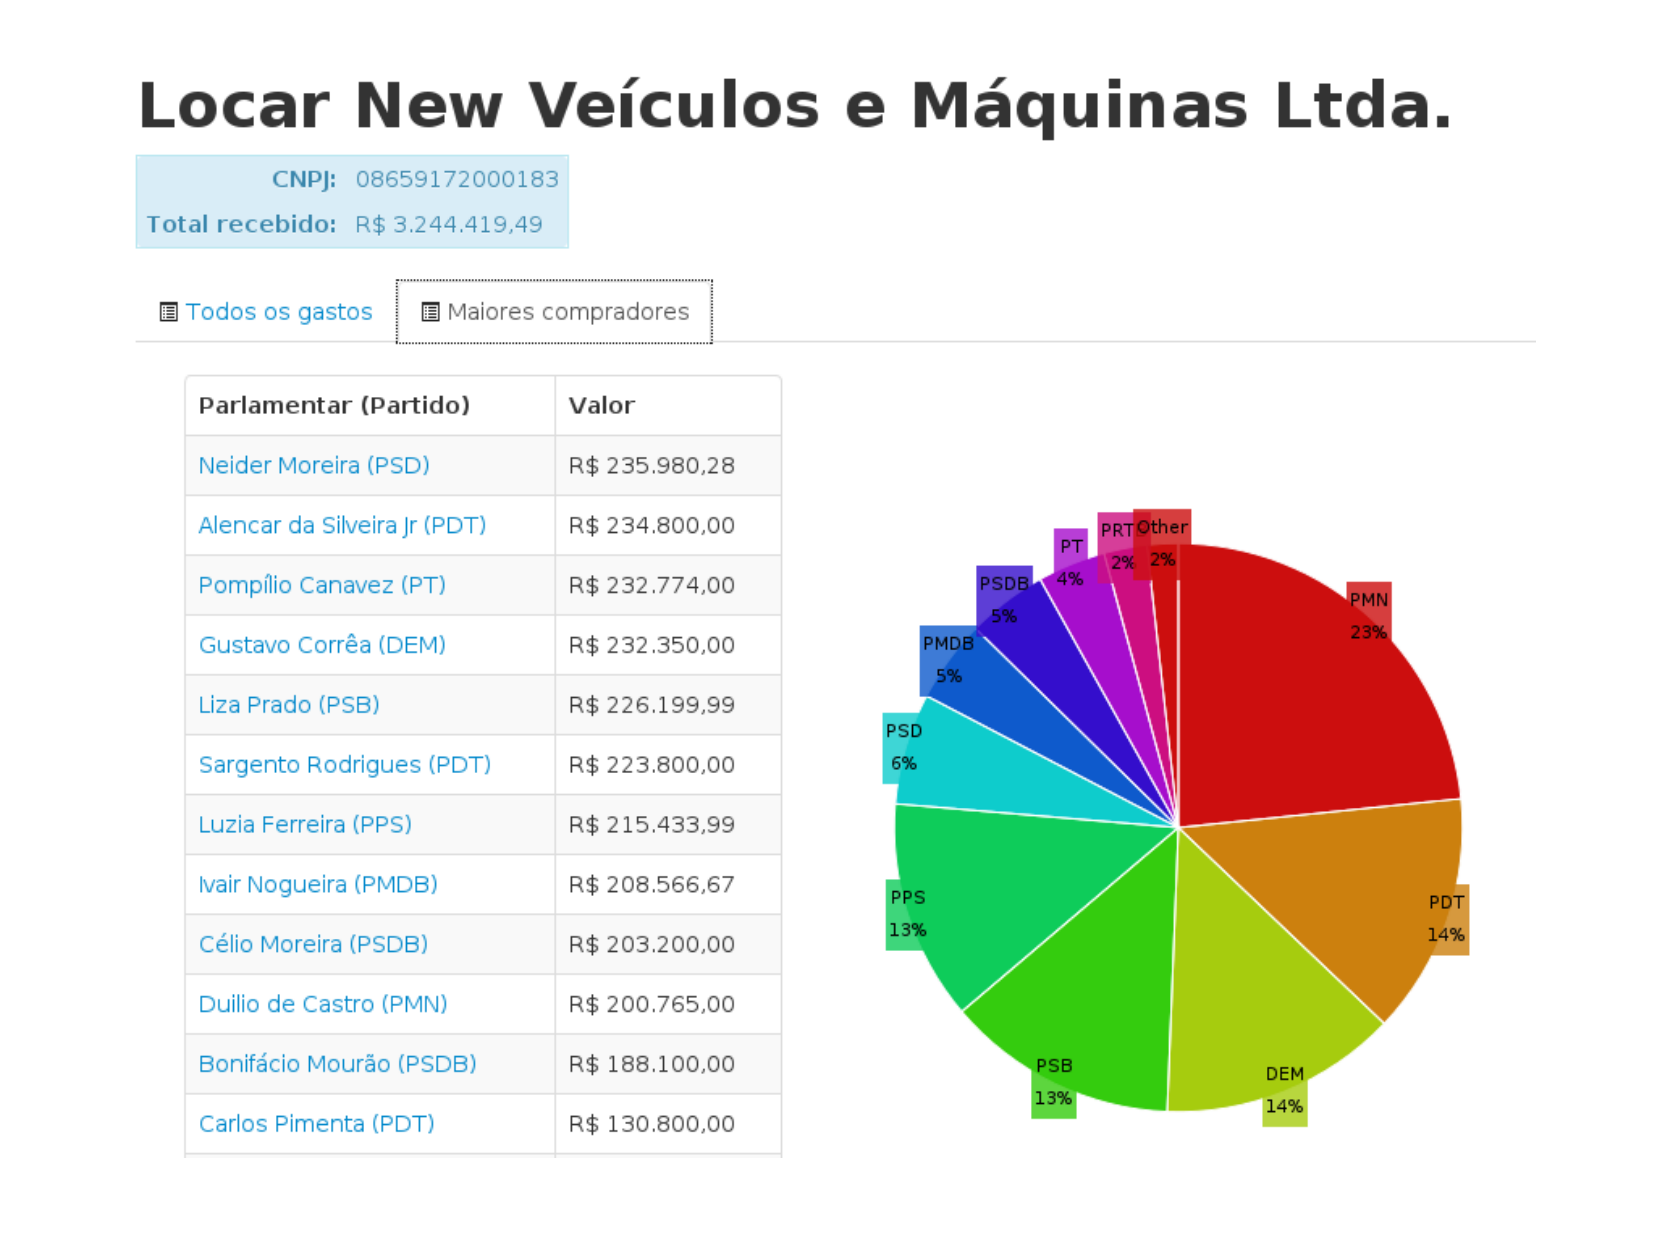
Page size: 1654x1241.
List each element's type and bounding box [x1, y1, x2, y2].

picture [115, 58, 1536, 1158]
